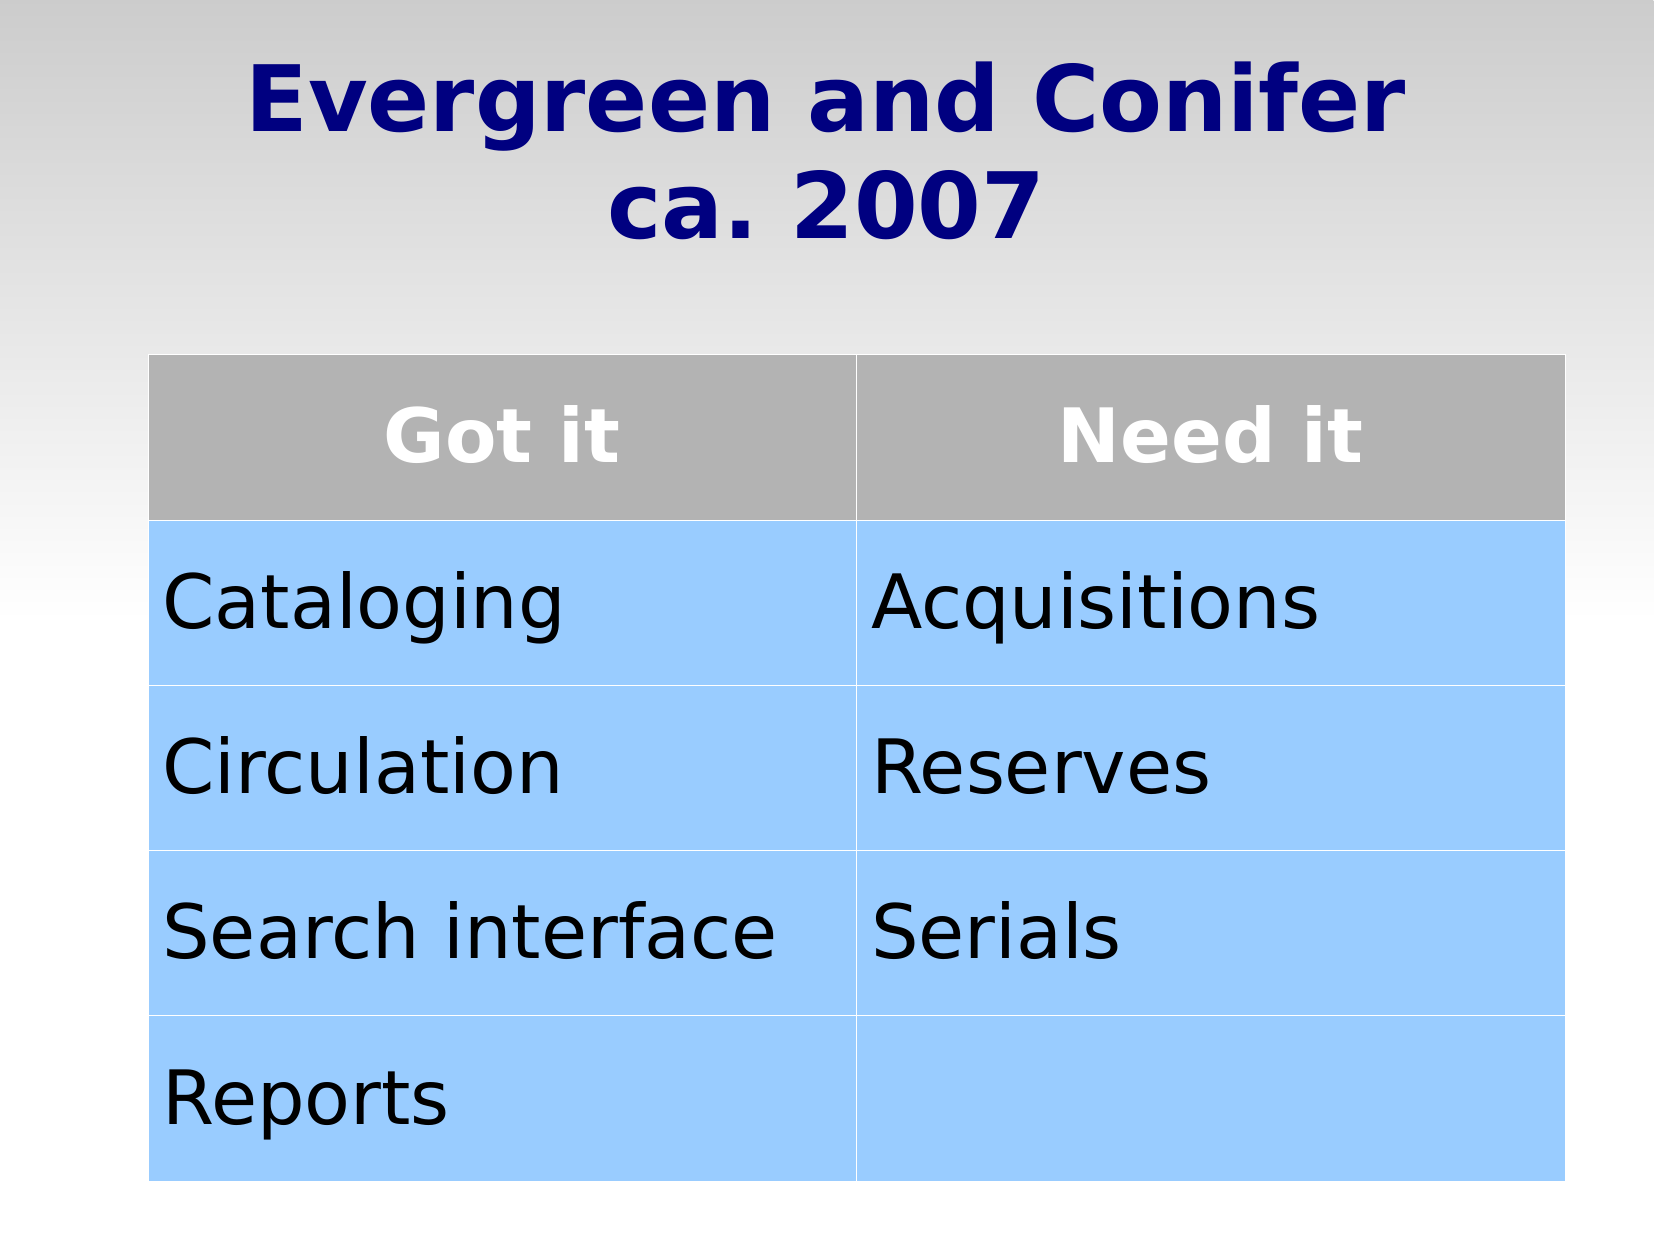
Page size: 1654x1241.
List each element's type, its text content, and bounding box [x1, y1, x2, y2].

table_header Got it [149, 355, 856, 520]
table_cell Acquisitions [857, 521, 1565, 685]
table_cell Cataloging [149, 521, 856, 685]
text_box [82, 290, 1571, 1109]
table_cell Search interface [149, 851, 856, 1015]
table_cell [857, 1016, 1565, 1181]
table_cell Reserves [857, 686, 1565, 850]
table_cell Reports [149, 1016, 856, 1181]
table_cell Serials [857, 851, 1565, 1015]
table_cell Circulation [149, 686, 856, 850]
table_header Need it [857, 355, 1565, 520]
title Evergreen and Conifer ca. 2007 [82, 45, 1571, 261]
